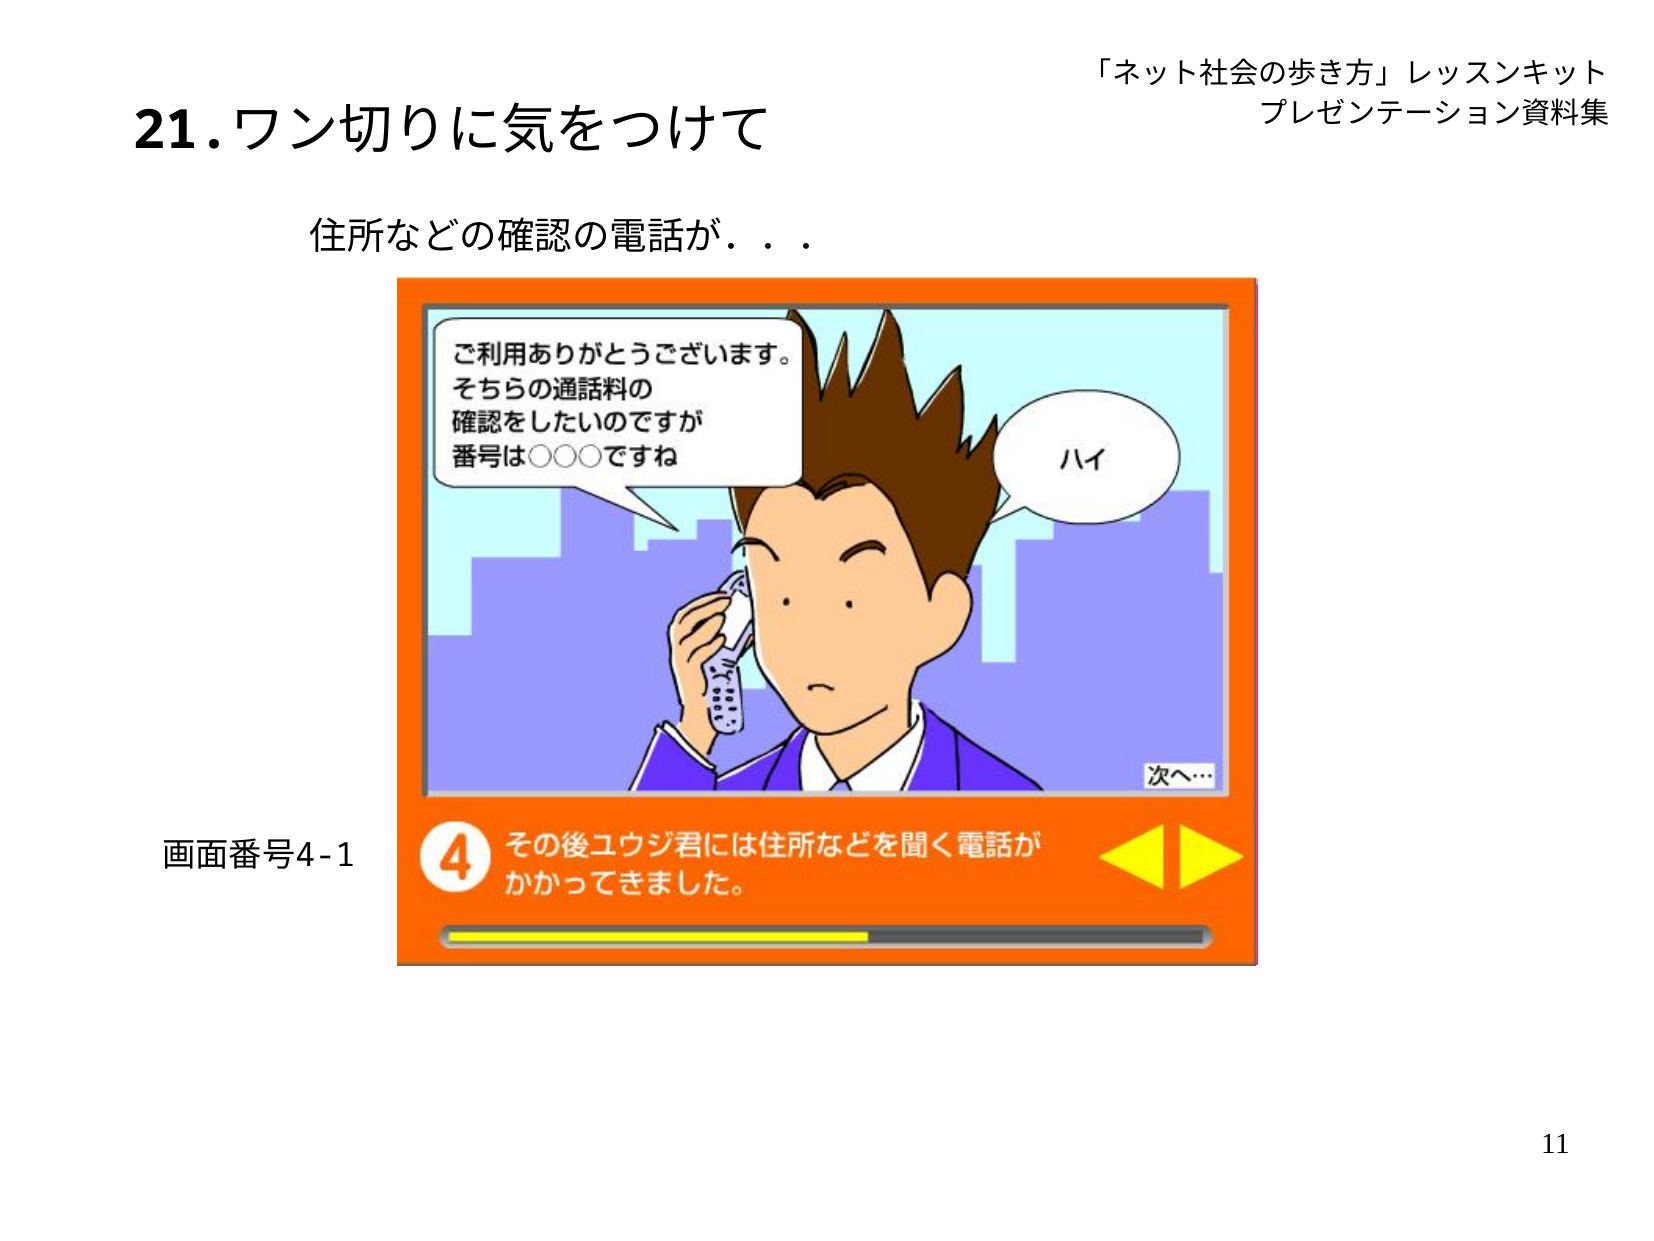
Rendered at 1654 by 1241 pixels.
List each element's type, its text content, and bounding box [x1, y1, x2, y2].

text_box 画面番号4-1 [147, 826, 384, 882]
text_box 住所などの確認の電話が．．． [295, 206, 946, 267]
picture [397, 277, 1258, 966]
text_box 21.ワン切りに気をつけて [118, 88, 1241, 169]
text_box 「ネット社会の歩き方」レッスンキット プレゼンテーション資料集 [1062, 44, 1625, 139]
